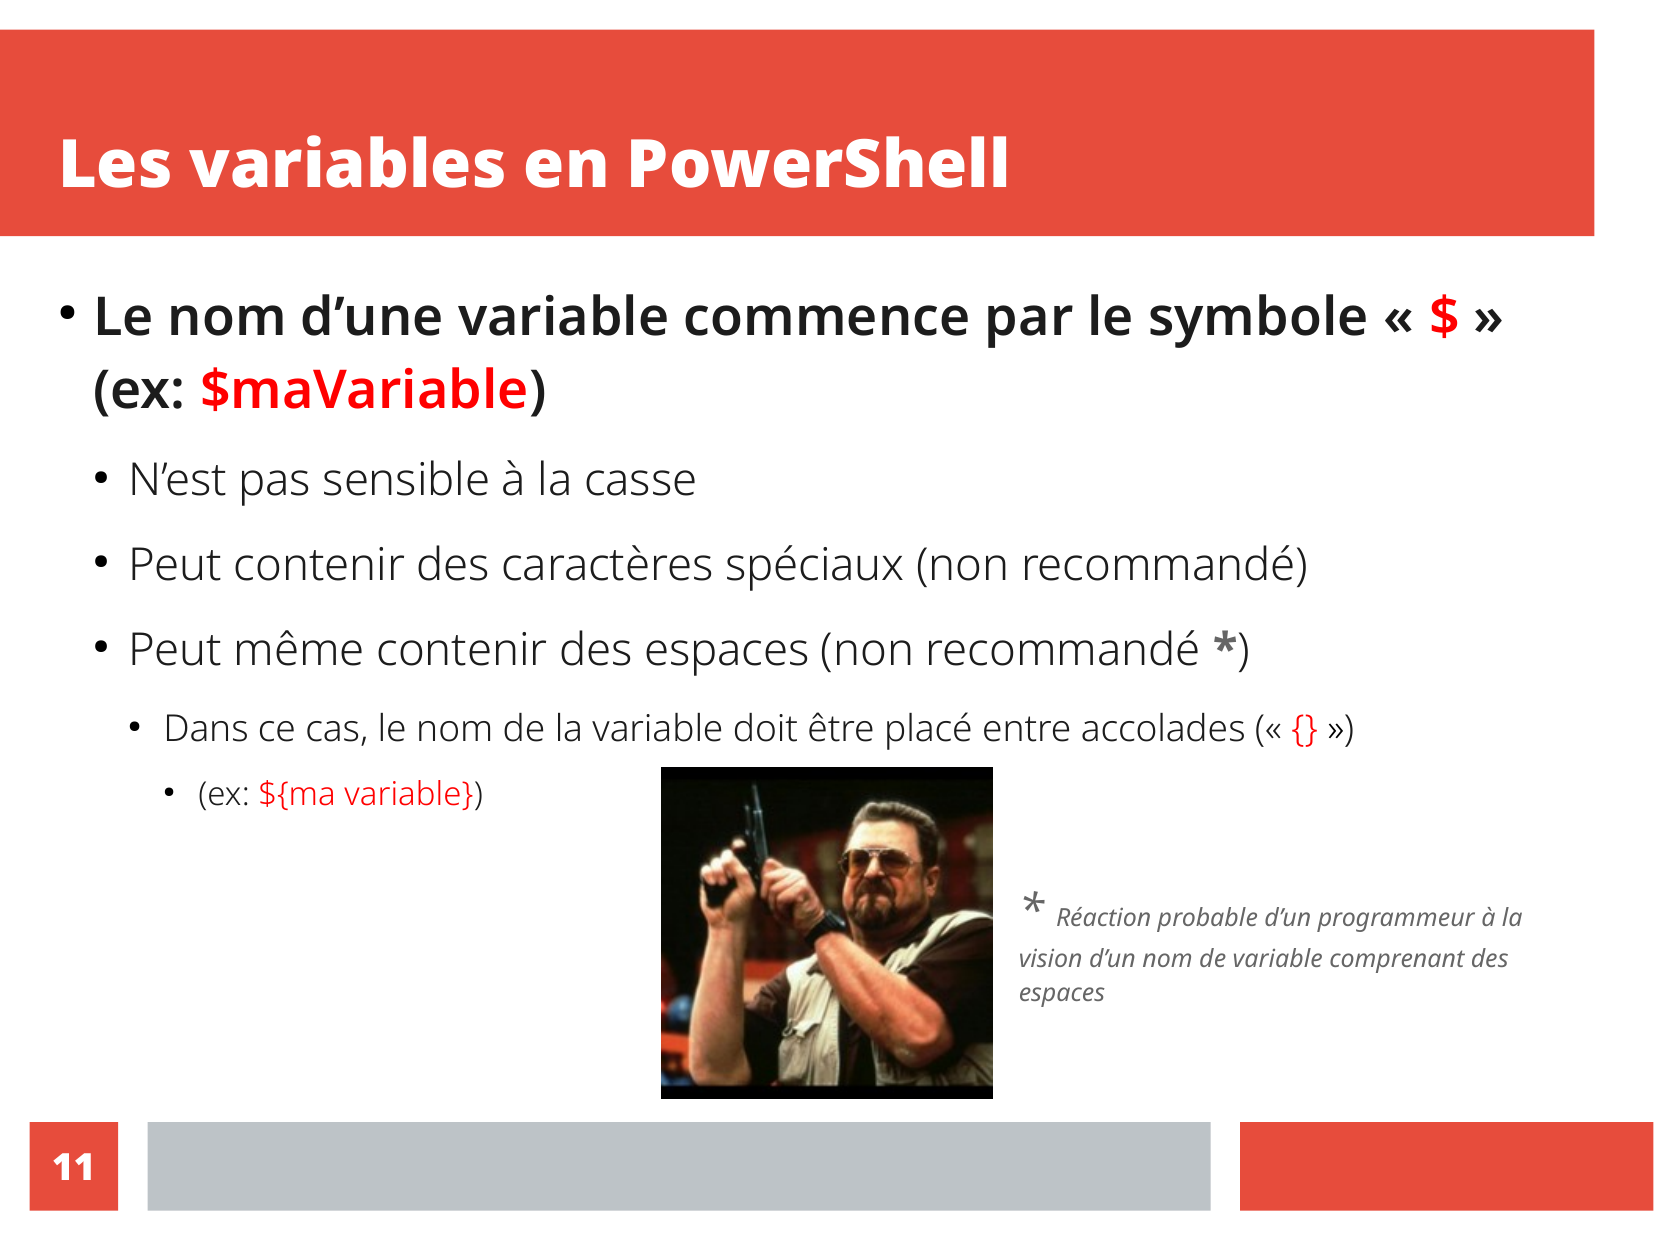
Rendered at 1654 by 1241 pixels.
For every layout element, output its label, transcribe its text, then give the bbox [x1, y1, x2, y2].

title Les variables en PowerShell [58, 59, 1594, 207]
list Le nom d’une variable commence par le symbole « $ » (ex: $maVariable) N’est pas sensible à la casse Peut contenir des caractères spéciaux (non recommandé) Peut même contenir des espaces (non recommandé *) Dans ce cas, le nom de la variable doit être placé entre accolades (« {} ») (ex: ${ma variable}) [58, 277, 1564, 815]
text_box * Réaction probable d’un programmeur à la vision d’un nom de variable comprenant des espaces [1003, 870, 1583, 1004]
picture [661, 767, 993, 1099]
